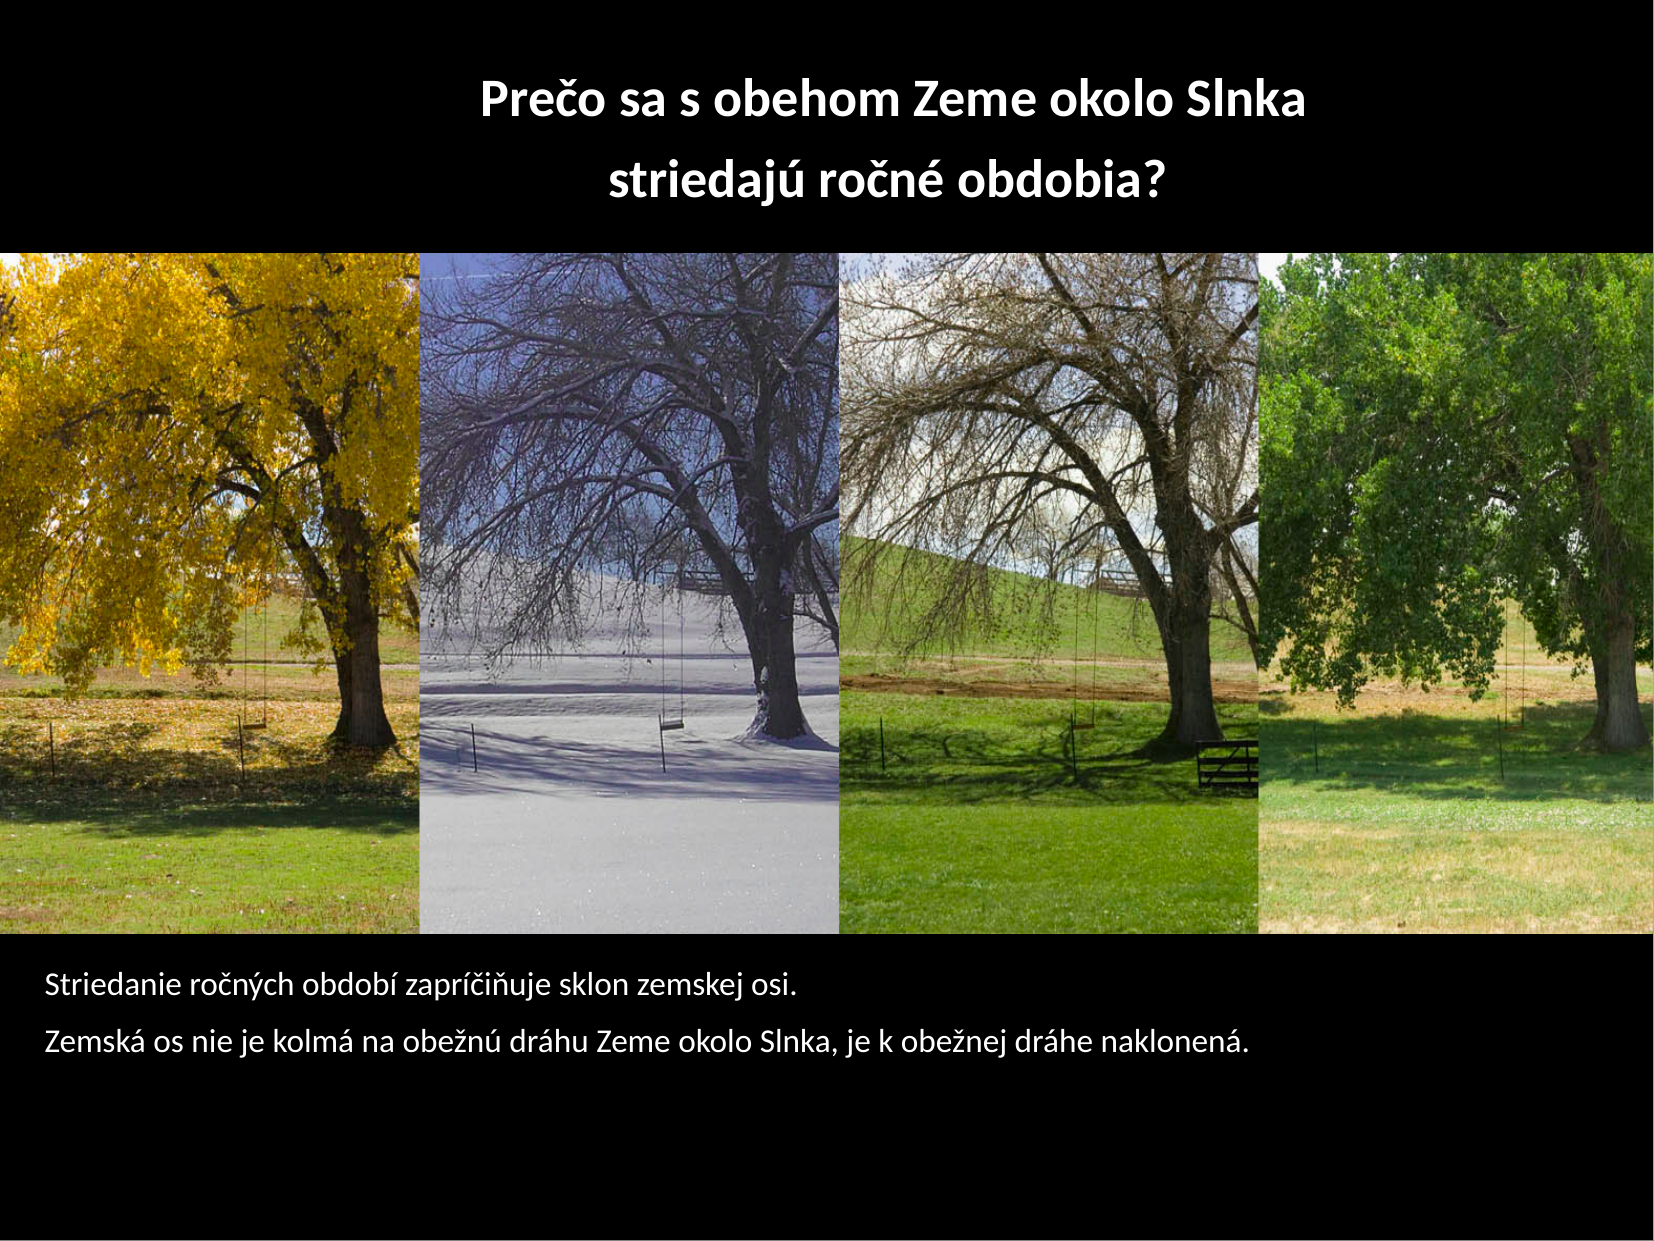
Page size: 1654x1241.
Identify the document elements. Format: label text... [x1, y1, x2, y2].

text_box Striedanie ročných období zapríčiňuje sklon zemskej osi. Zemská os nie je kolmá na obežnú dráhu Zeme okolo Slnka, je k obežnej dráhe naklonená. [29, 962, 1595, 1241]
text_box [0, 0, 1654, 253]
text_box [0, 934, 1654, 1241]
text_box Prečo sa s obehom Zeme okolo Slnka striedajú ročné obdobia? [372, 40, 1418, 222]
picture [0, 253, 1654, 934]
